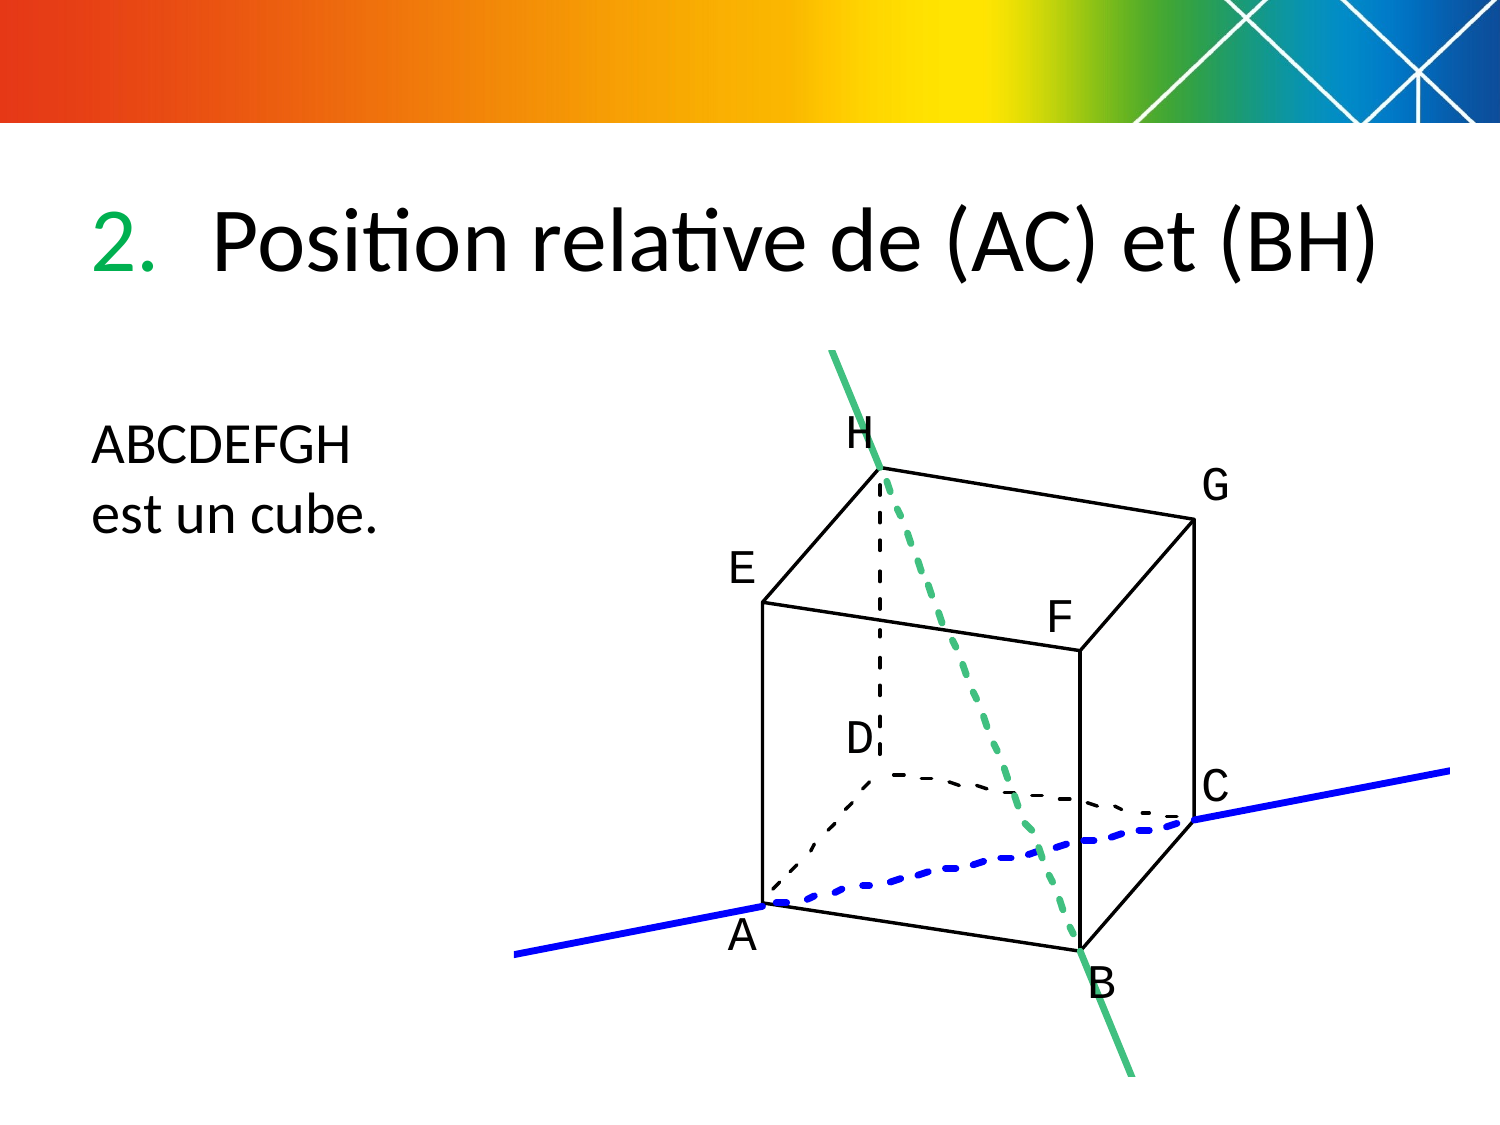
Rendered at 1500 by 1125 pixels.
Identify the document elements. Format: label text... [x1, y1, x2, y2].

picture [0, 0, 1359, 123]
picture [1340, 0, 1500, 123]
picture [513, 350, 1450, 1077]
text_box ABCDEFGH est un cube. [76, 397, 414, 553]
title Position relative de (AC) et (BH) [75, 163, 1500, 305]
